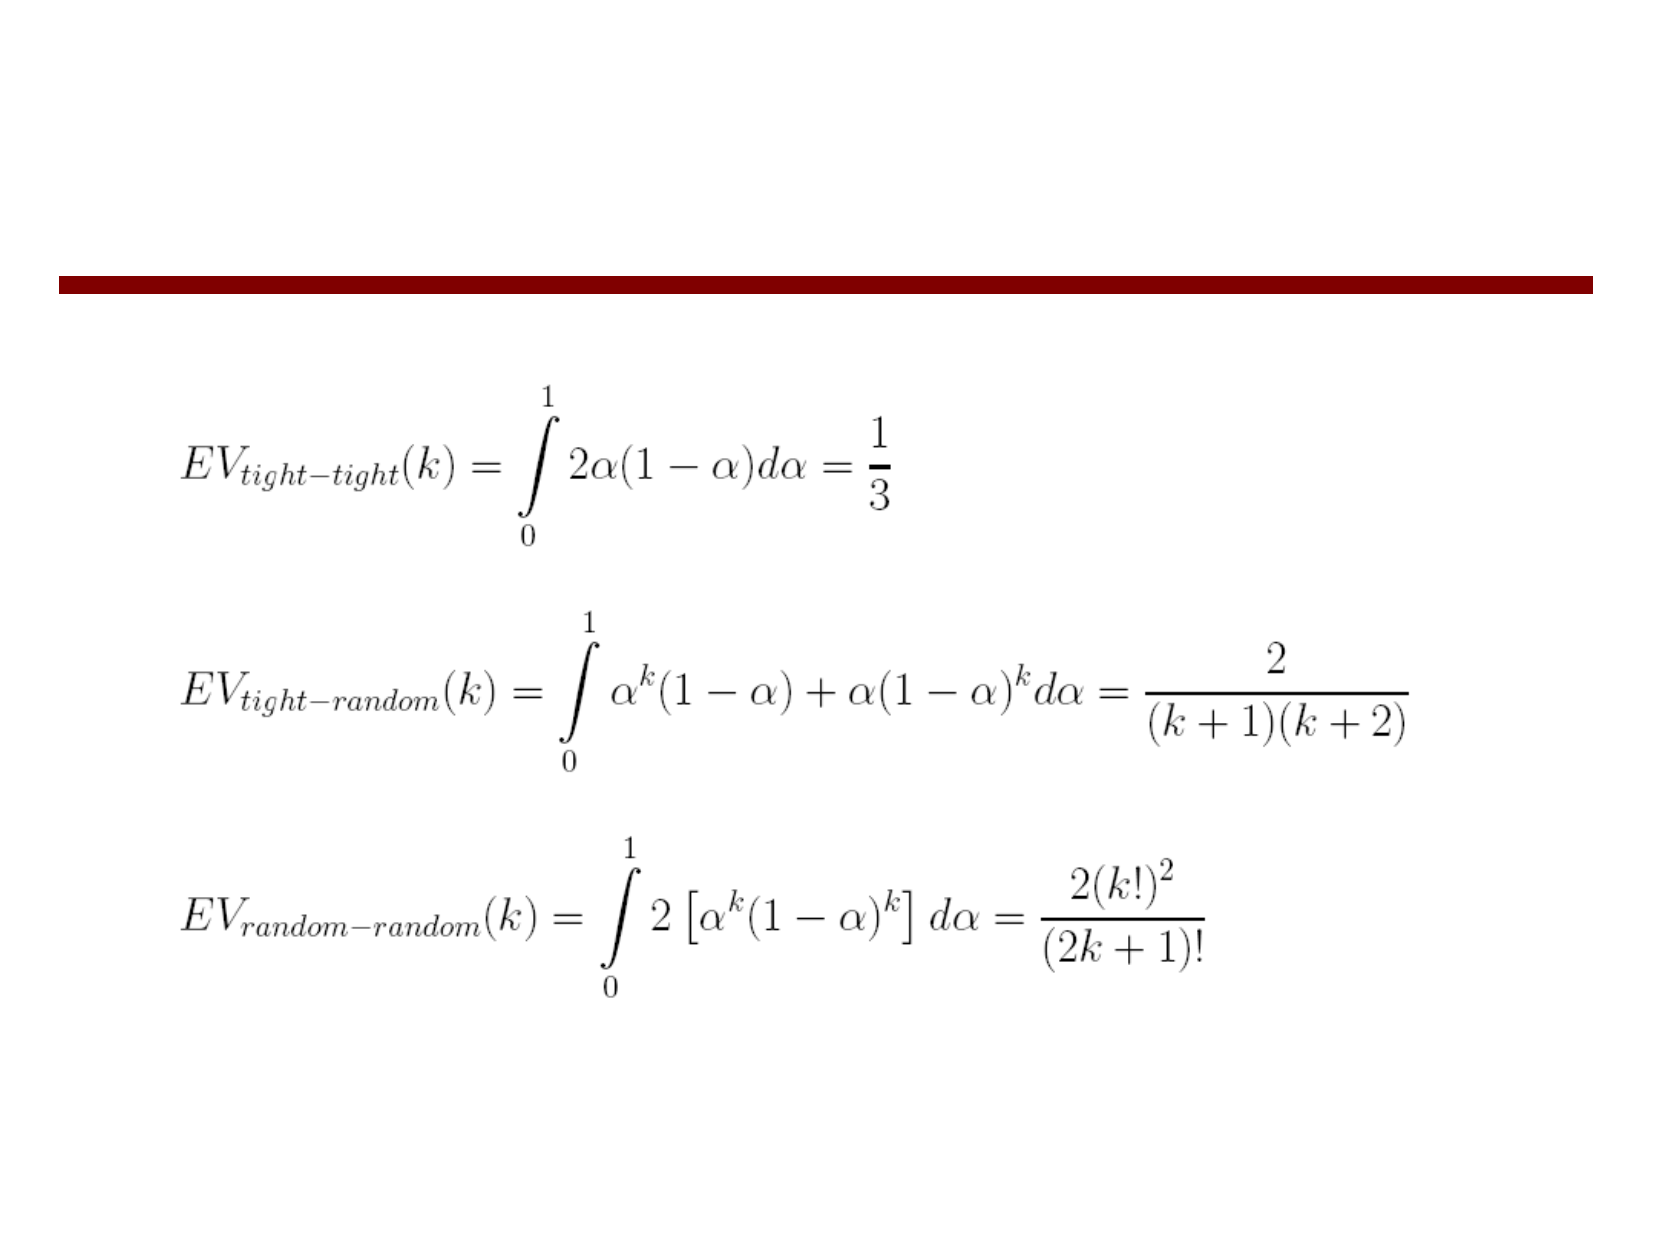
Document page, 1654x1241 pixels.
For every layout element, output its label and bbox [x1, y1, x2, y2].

picture [112, 374, 1472, 1023]
